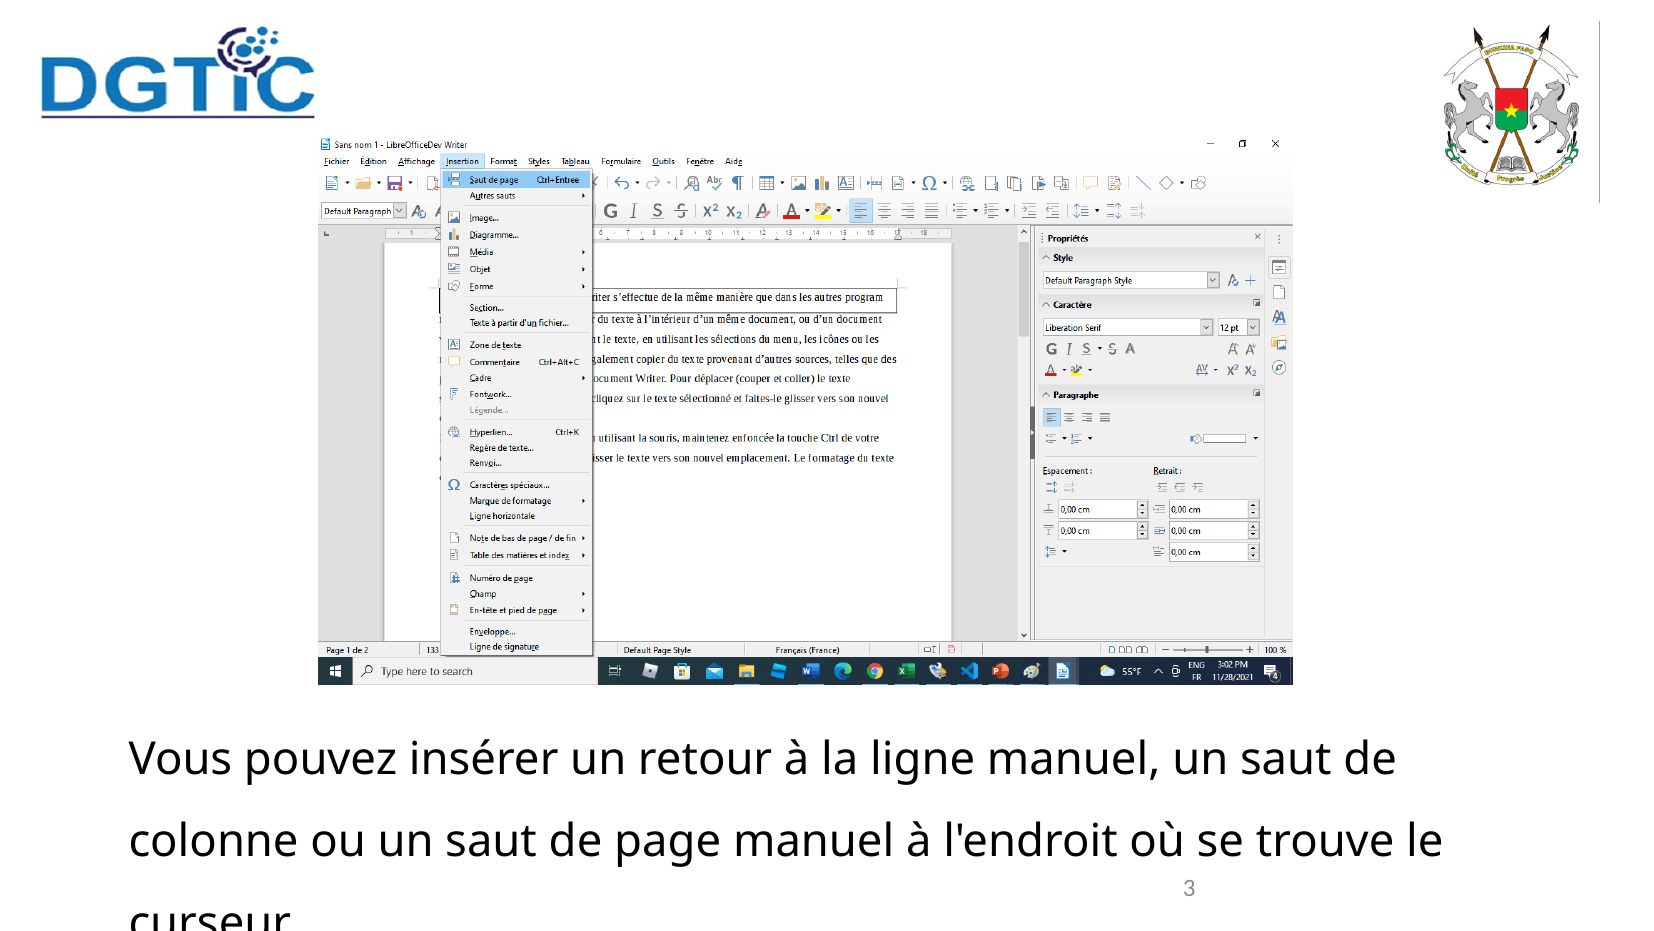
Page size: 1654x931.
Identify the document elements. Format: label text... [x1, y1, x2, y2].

picture [1435, 21, 1600, 203]
text_box Vous pouvez insérer un retour à la ligne manuel, un saut de colonne ou un saut de page manuel à l'endroit où se trouve le curseur. Choisissez Insertion - Saut manuel (voir figure suivante) [113, 694, 1592, 931]
picture [318, 136, 1293, 685]
picture [38, 21, 319, 119]
